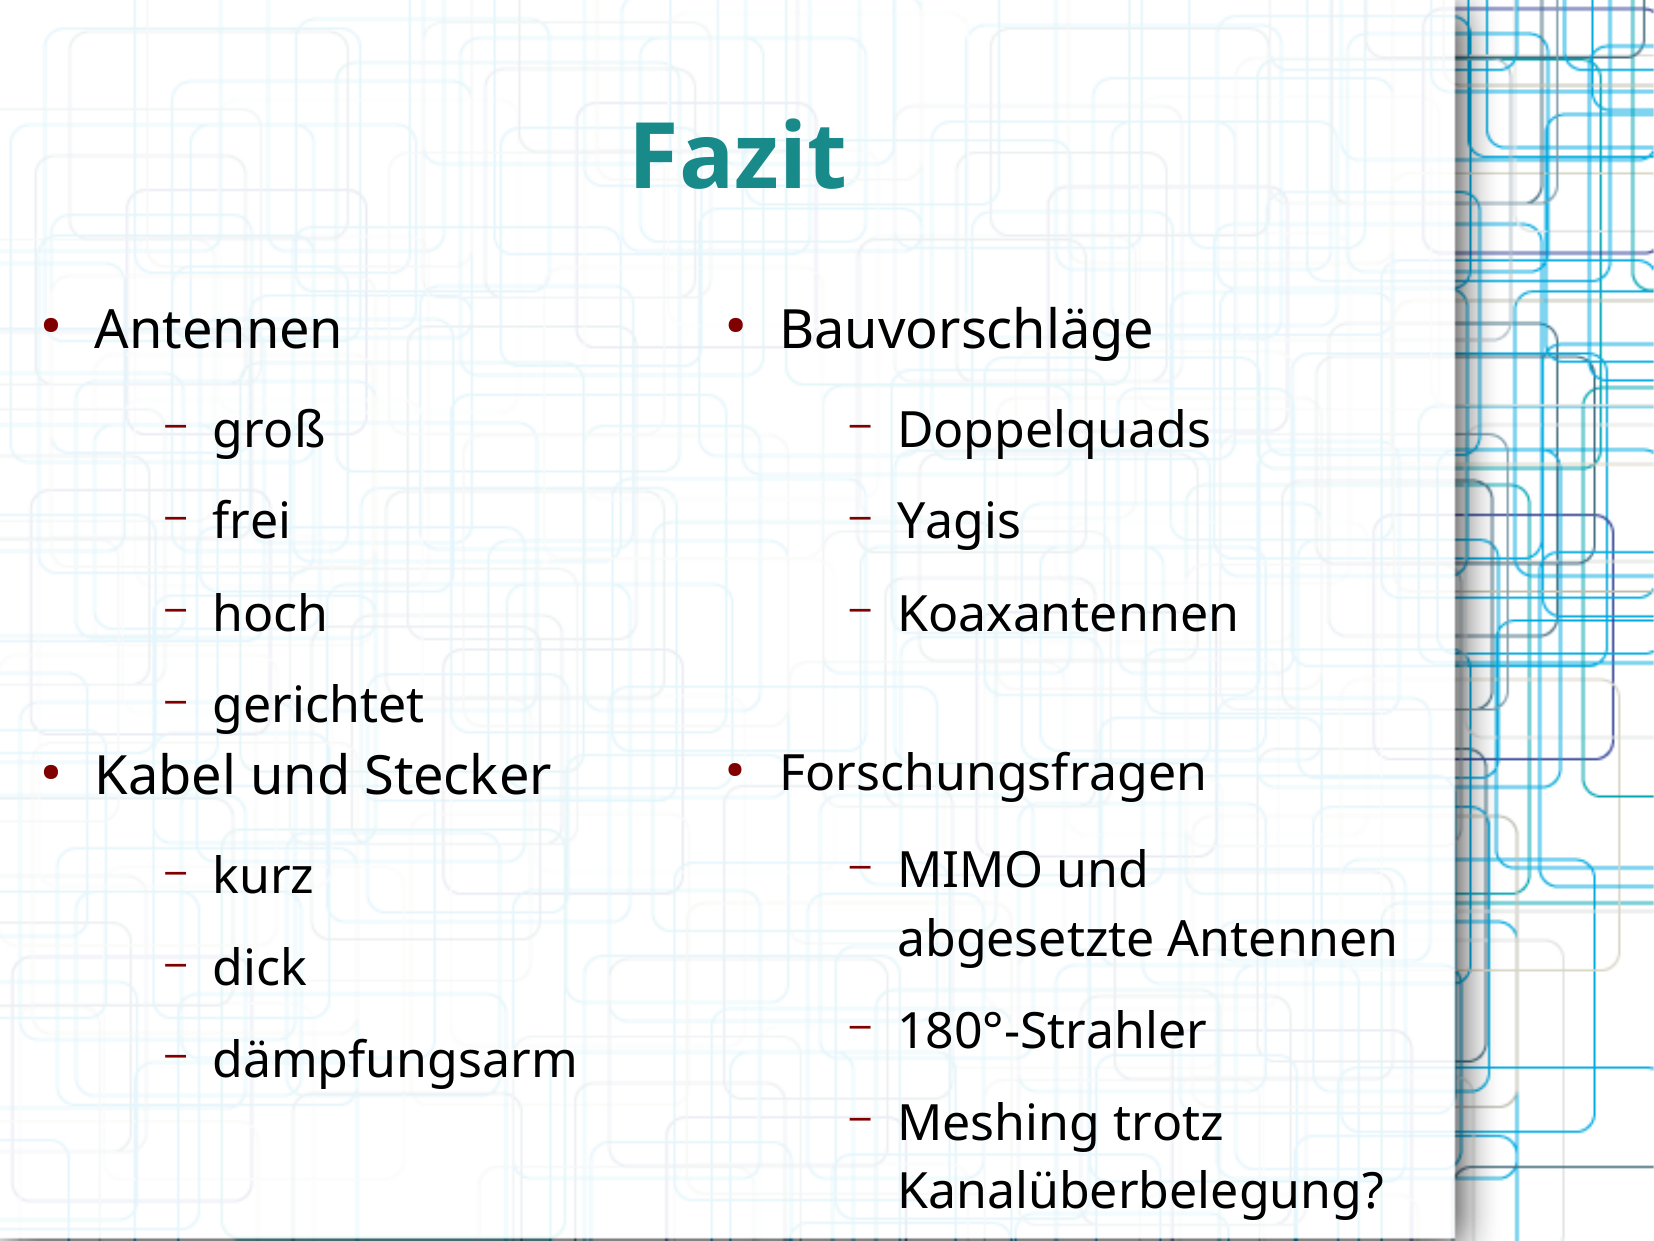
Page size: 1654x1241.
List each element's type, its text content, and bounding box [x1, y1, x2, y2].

list Bauvorschläge Doppelquads Yagis Koaxantennen [708, 290, 1400, 634]
list Antennen groß frei hoch gerichtet [23, 290, 650, 676]
list Forschungsfragen MIMO und abgesetzte Antennen 180°-Strahler Meshing trotz Kanalüberbelegung? [708, 736, 1400, 1150]
title Fazit [59, 49, 1418, 257]
picture [0, 0, 1654, 1241]
list Kabel und Stecker kurz dick dämpfungsarm [23, 736, 650, 1080]
